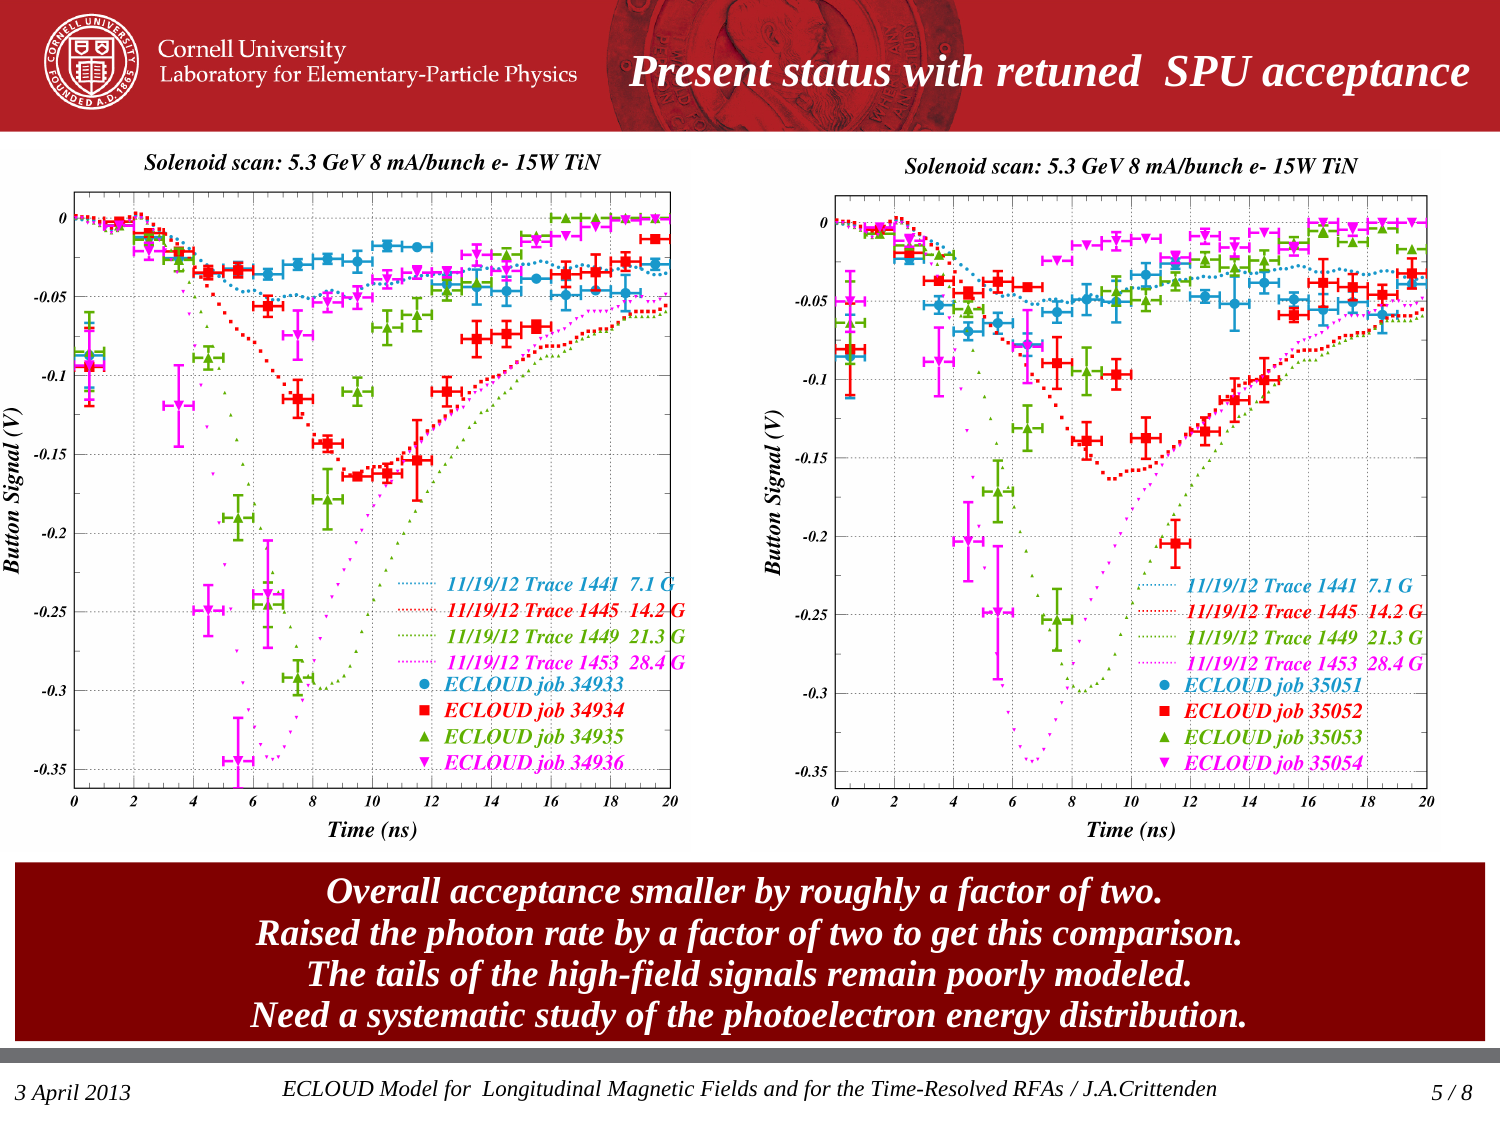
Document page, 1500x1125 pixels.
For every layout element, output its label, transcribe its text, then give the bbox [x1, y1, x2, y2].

text_box Overall acceptance smaller by roughly a factor of two. Raised the photon rate by a factor of two to get this comparison. The tails of the high-field signals remain poorly modeled. Need a systematic study of the photoelectron energy distribution. [15, 862, 1486, 1042]
picture [0, 149, 691, 852]
picture [0, 0, 1500, 132]
picture [750, 149, 1441, 852]
title Present status with retuned SPU acceptance [600, 7, 1500, 136]
